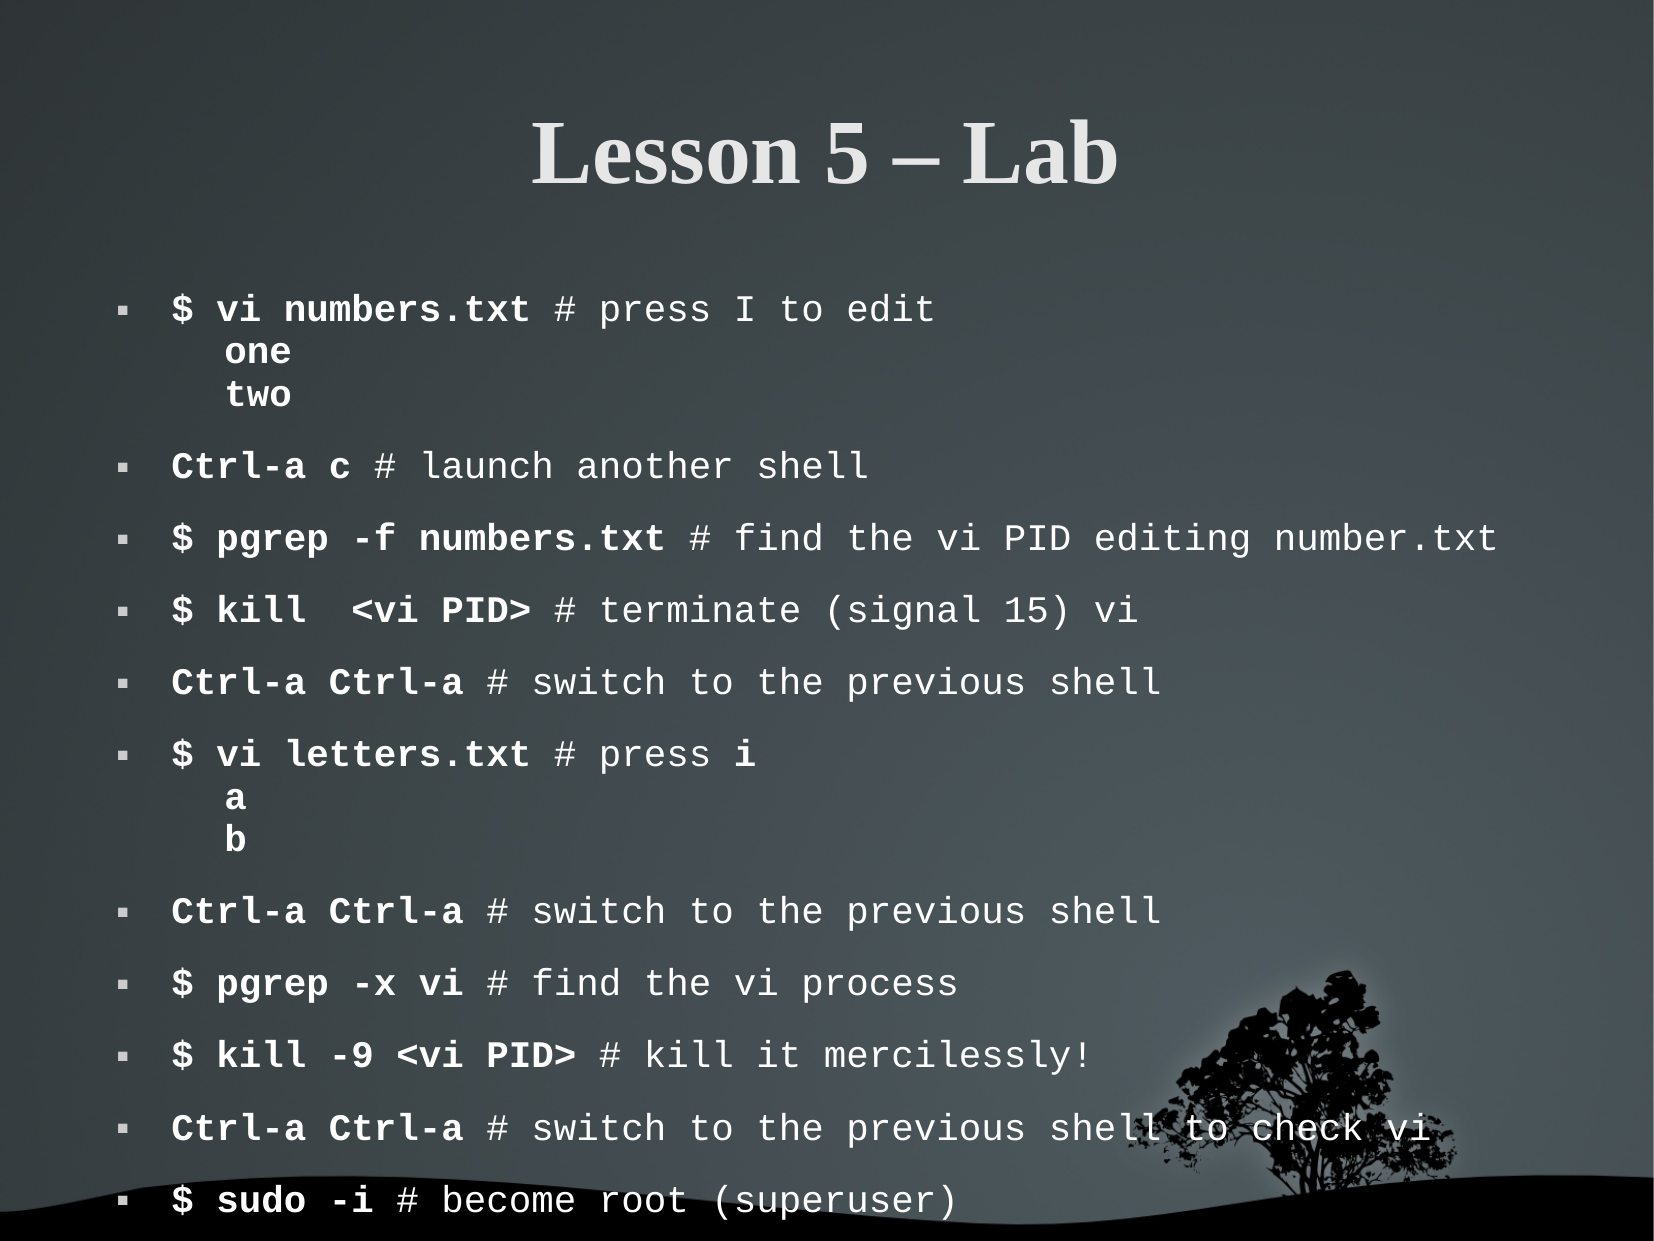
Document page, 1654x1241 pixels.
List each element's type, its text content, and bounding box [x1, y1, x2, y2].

list $ vi numbers.txt # press I to edit one two Ctrl-a c # launch another shell $ pgrep -f numbers.txt # find the vi PID editing number.txt $ kill <vi PID> # terminate (signal 15) vi Ctrl-a Ctrl-a # switch to the previous shell $ vi letters.txt # press i a b Ctrl-a Ctrl-a # switch to the previous shell $ pgrep -x vi # find the vi process $ kill -9 <vi PID> # kill it mercilessly! Ctrl-a Ctrl-a # switch to the previous shell to check vi $ sudo -i # become root (superuser) # ps aux | grep apache # find Apache processes # killall apache2 # terminate Apache processes [82, 290, 1571, 1180]
title Lesson 5 – Lab [82, 49, 1571, 257]
picture [0, 0, 1654, 1241]
